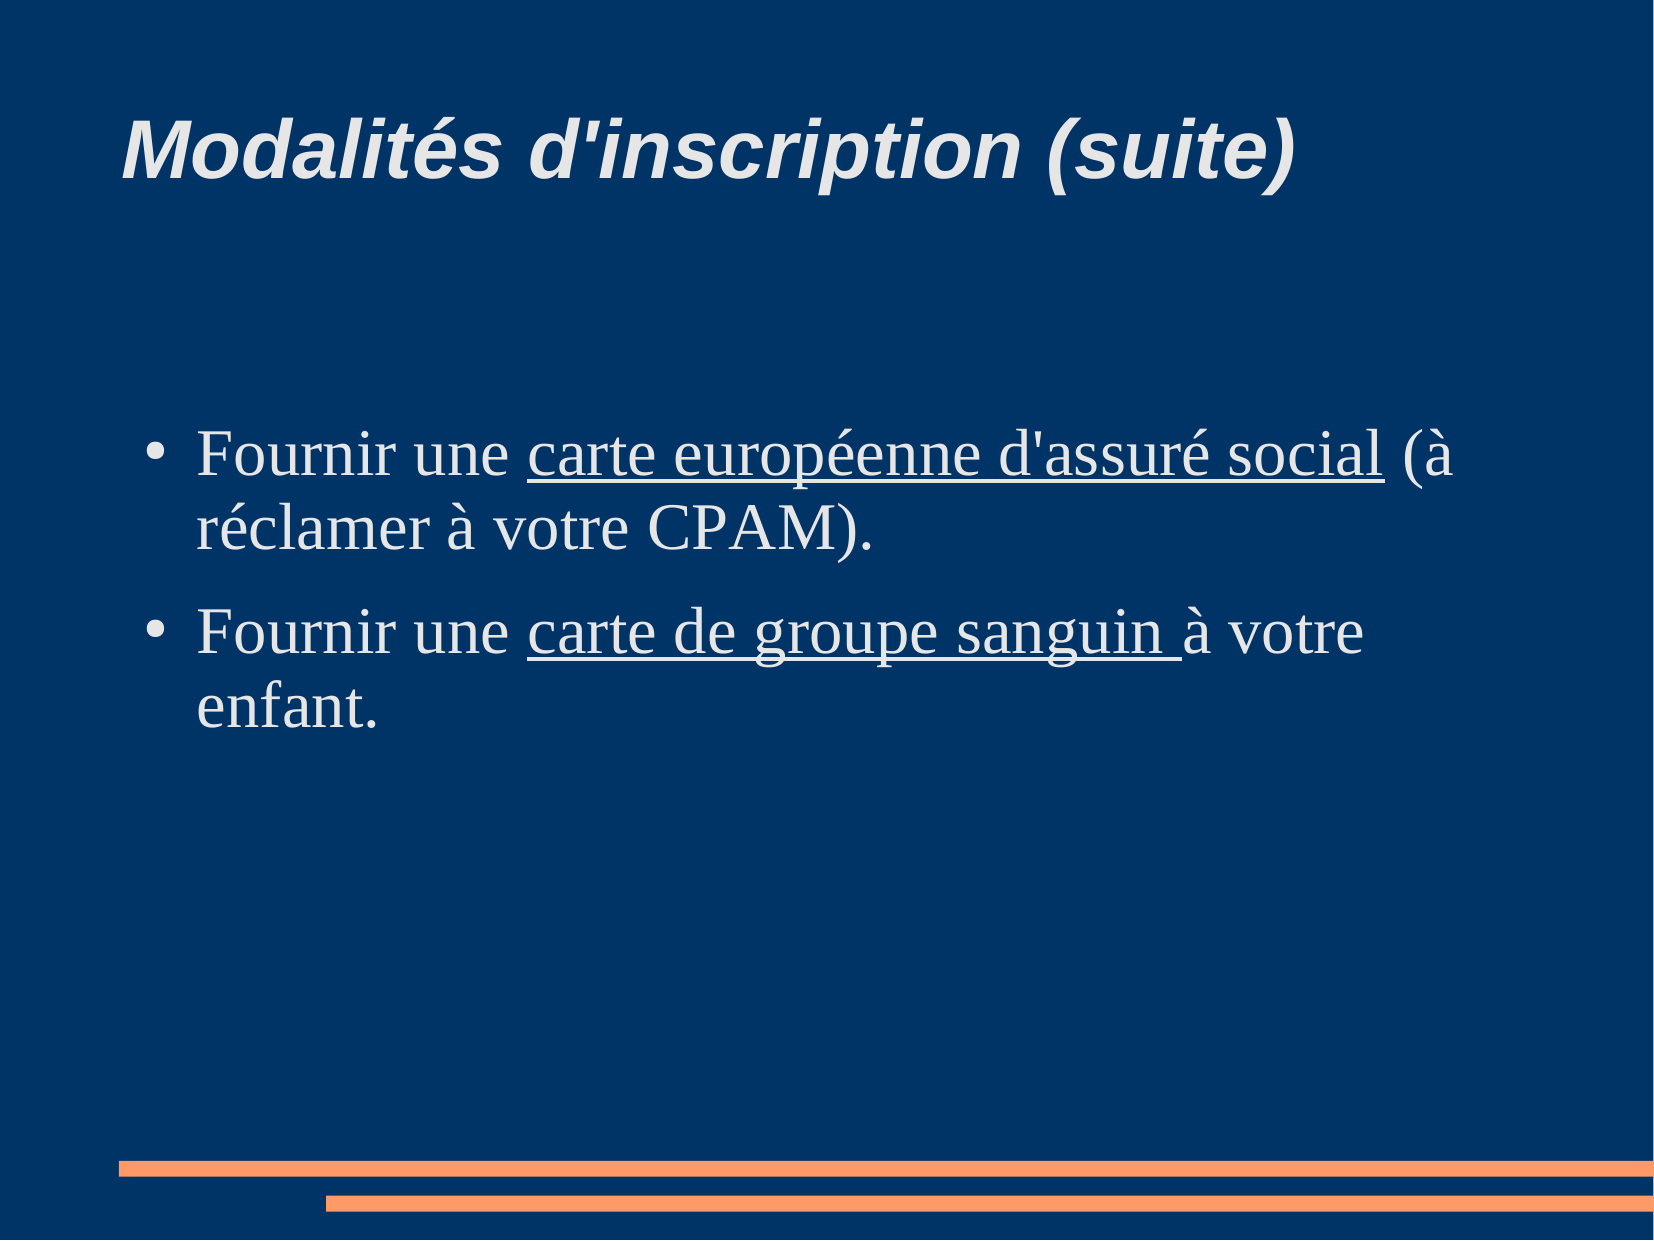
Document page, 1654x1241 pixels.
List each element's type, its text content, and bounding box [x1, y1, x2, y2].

title Modalités d'inscription (suite) [121, 53, 1534, 246]
list Fournir une carte européenne d'assuré social (à réclamer à votre CPAM). Fournir une carte de groupe sanguin à votre enfant. [125, 208, 1565, 1142]
